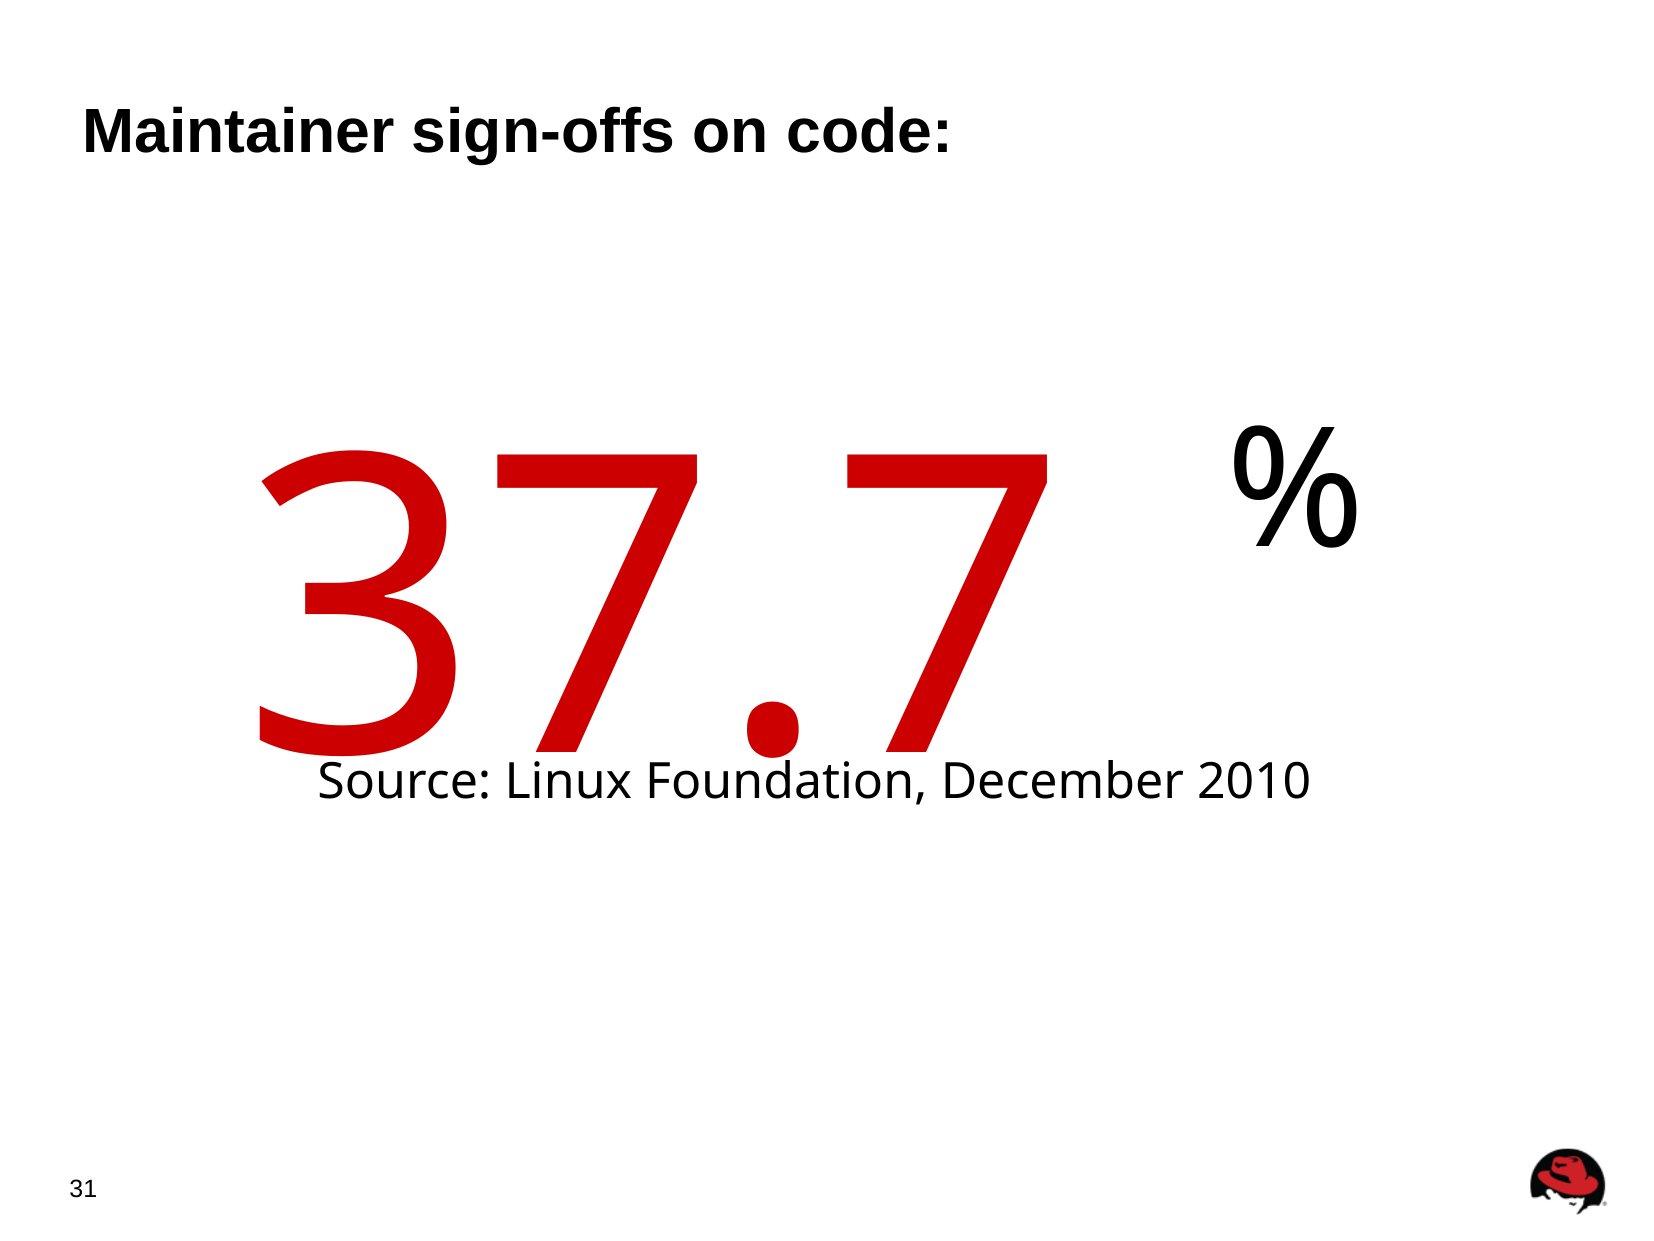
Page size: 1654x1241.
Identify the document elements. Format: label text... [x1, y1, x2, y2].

title Maintainer sign-offs on code: [82, 37, 1571, 226]
text_box 37.7 [226, 300, 1301, 783]
picture [1529, 1146, 1613, 1224]
text_box % [1211, 360, 1428, 563]
text_box Source: Linux Foundation, December 2010 [302, 737, 1351, 808]
